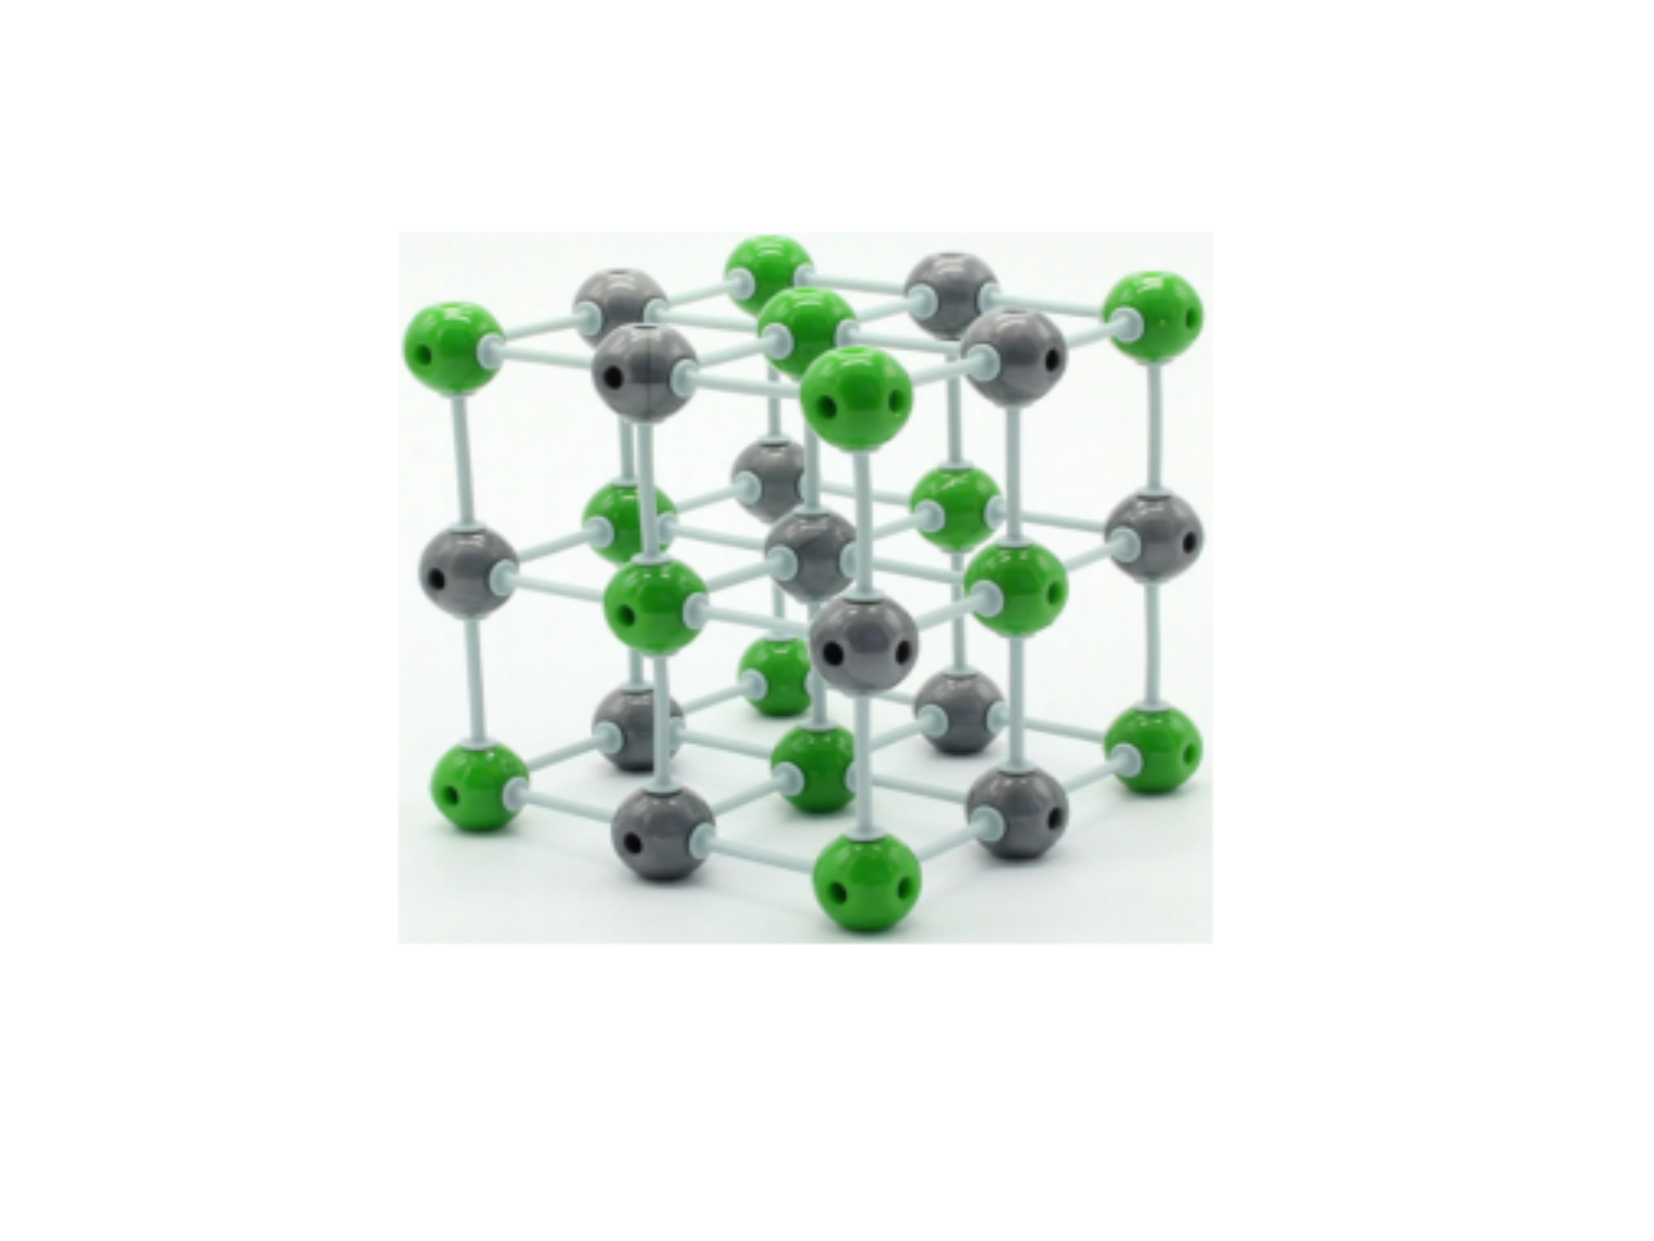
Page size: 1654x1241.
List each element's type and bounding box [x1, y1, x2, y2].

picture [393, 224, 1217, 957]
